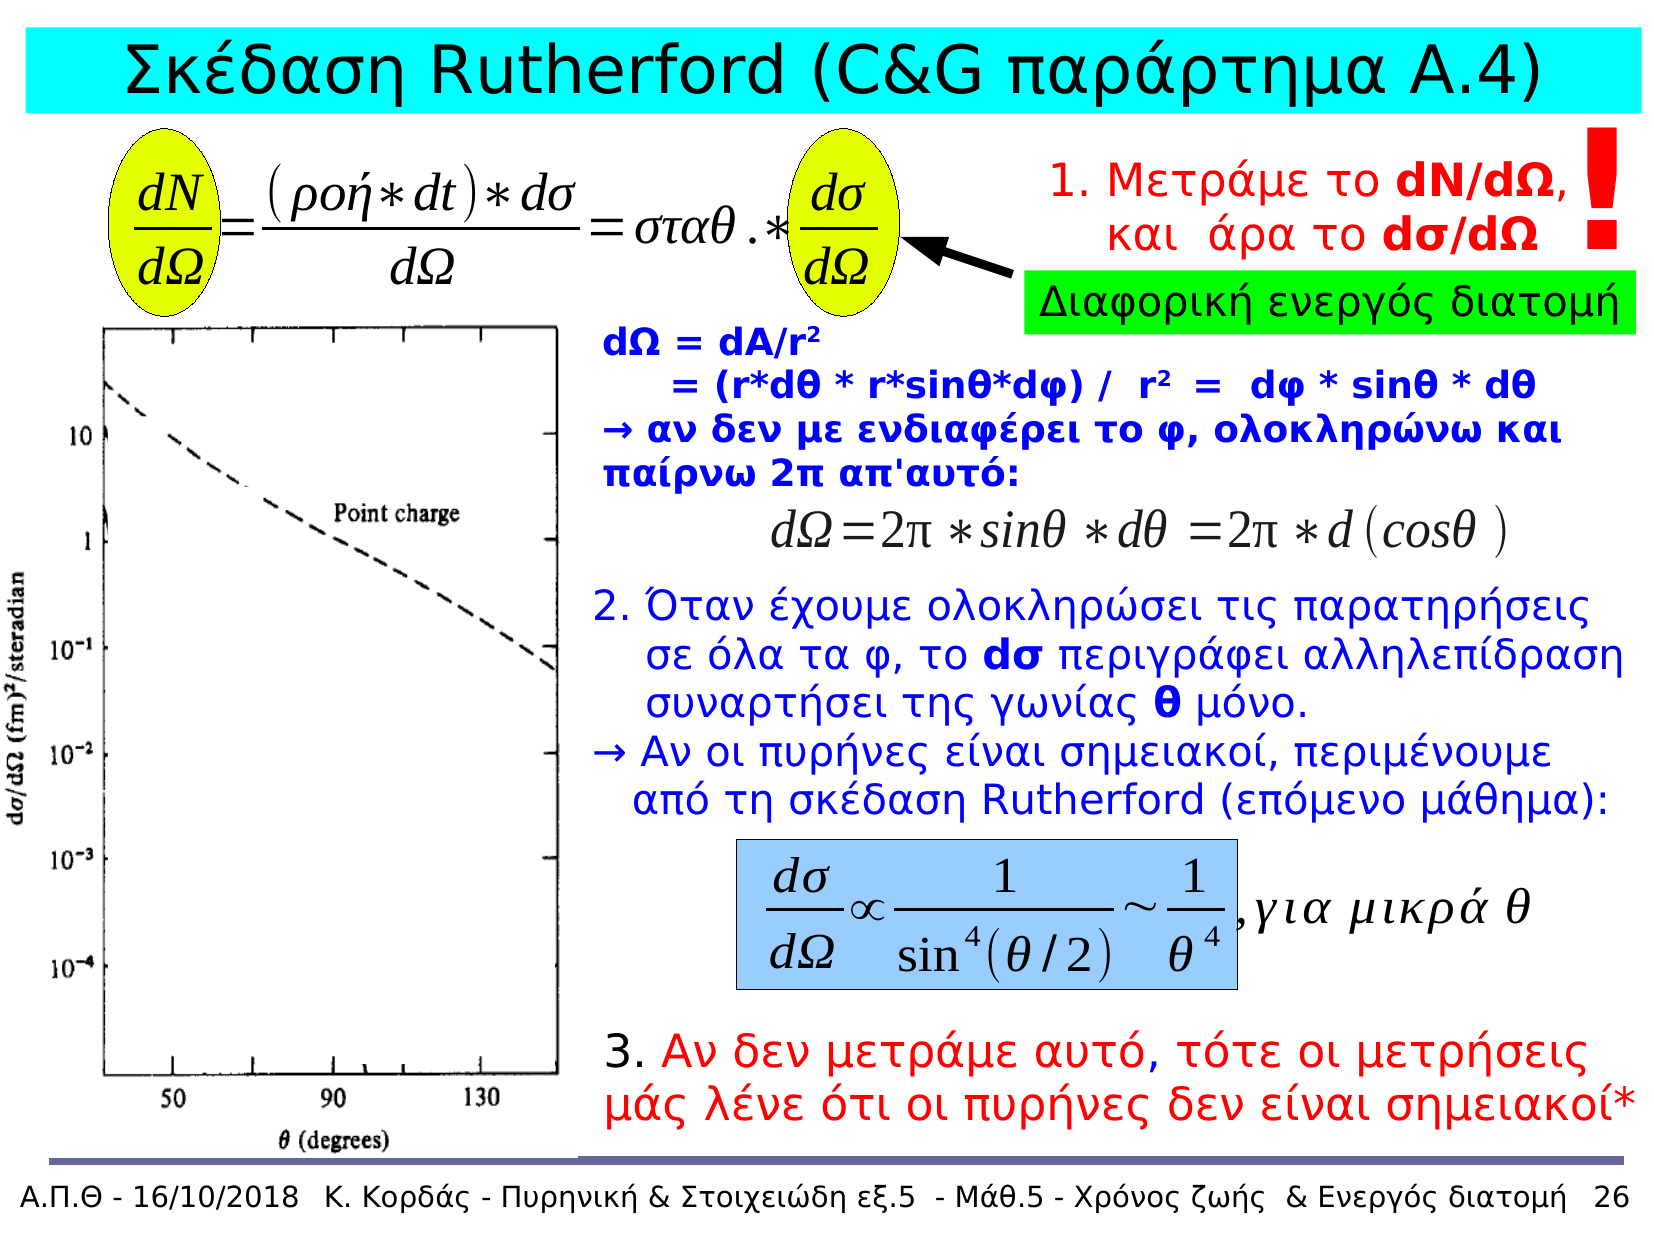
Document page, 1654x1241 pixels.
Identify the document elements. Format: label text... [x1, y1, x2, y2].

text_box ! [1549, 87, 1625, 297]
text_box [894, 181, 900, 264]
text_box [810, 299, 876, 313]
text_box [122, 128, 206, 159]
text_box 2. Όταν έχουμε ολοκληρώσει τις παρατηρήσεις σε όλα τα φ, το dσ περιγράφει αλληλεπίδραση συναρτήσει της γωνίας θ μόνο. → Αν οι πυρήνες είναι σημειακοί, περιμένουμε από τη σκέδαση Rutherford (επόμενο μάθημα): [577, 574, 1654, 835]
text_box [801, 128, 885, 159]
text_box 3. Αν δεν μετράμε αυτό, τότε οι μετρήσεις μάς λένε ότι οι πυρήνες δεν είναι σημειακοί* [588, 1017, 1652, 1140]
text_box dΩ = dA/r2 = (r*dθ * r*sinθ*dφ) / r2 = dφ * sinθ * dθ → αν δεν με ενδιαφέρει το φ, ολοκληρώνω και παίρνω 2π απ'αυτό: [587, 313, 1654, 506]
text_box Διαφορική ενεργός διατομή [1024, 270, 1636, 335]
text_box 1. Μετράμε το dN/dΩ, και άρα το dσ/dΩ [1033, 147, 1549, 269]
picture [0, 321, 578, 1158]
chart [753, 506, 1528, 563]
text_box [736, 839, 1238, 990]
text_box [108, 174, 116, 271]
chart [116, 159, 894, 299]
text_box [131, 299, 197, 317]
chart [748, 838, 1551, 986]
title Σκέδαση Rutherford (C&G παράρτημα Α.4) [25, 27, 1642, 114]
text_box [107, 416, 555, 1068]
